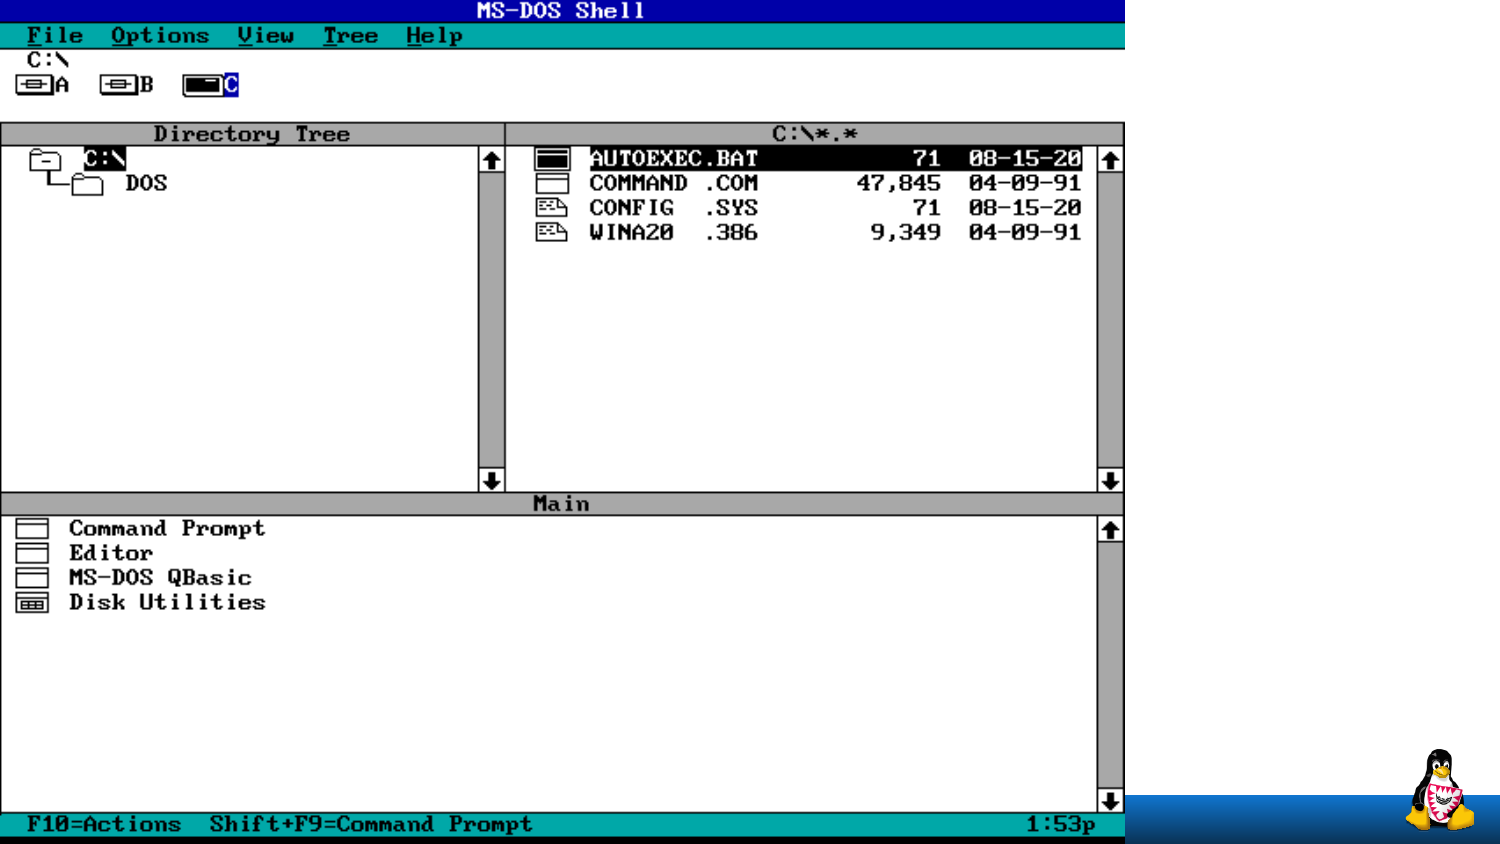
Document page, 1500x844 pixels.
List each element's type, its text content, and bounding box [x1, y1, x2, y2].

picture [0, 0, 1125, 844]
list MS-DOS 5 Shell [1125, 637, 1480, 787]
picture [1399, 787, 1480, 830]
